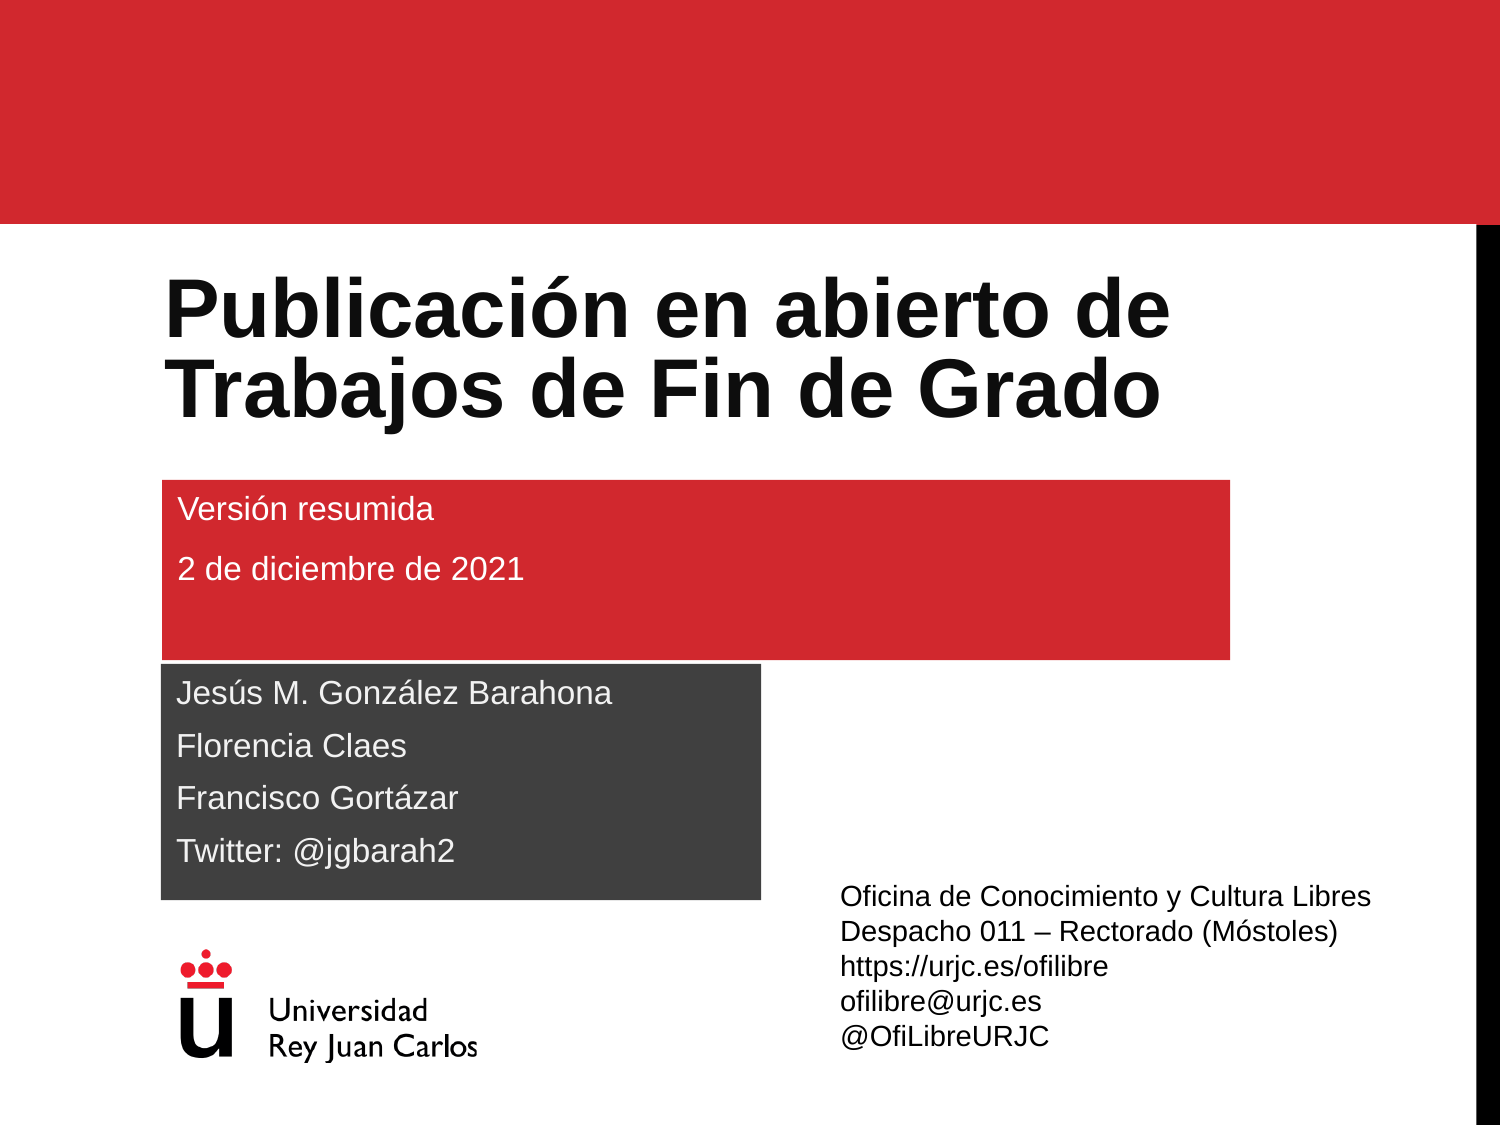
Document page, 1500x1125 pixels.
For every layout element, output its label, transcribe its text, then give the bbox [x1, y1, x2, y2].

picture [180, 949, 477, 1063]
text_box Oficina de Conocimiento y Cultura Libres Despacho 011 – Rectorado (Móstoles) https://urjc.es/ofilibre ofilibre@urjc.es @OfiLibreURJC [825, 870, 1446, 1065]
text_box [0, 0, 1500, 224]
text_box Publicación en abierto de Trabajos de Fin de Grado [149, 179, 1382, 521]
text_box Jesús M. González Barahona Florencia Claes Francisco Gortázar Twitter: @jgbarah2 [160, 663, 762, 901]
text_box Versión resumida 2 de diciembre de 2021 [162, 479, 1231, 661]
